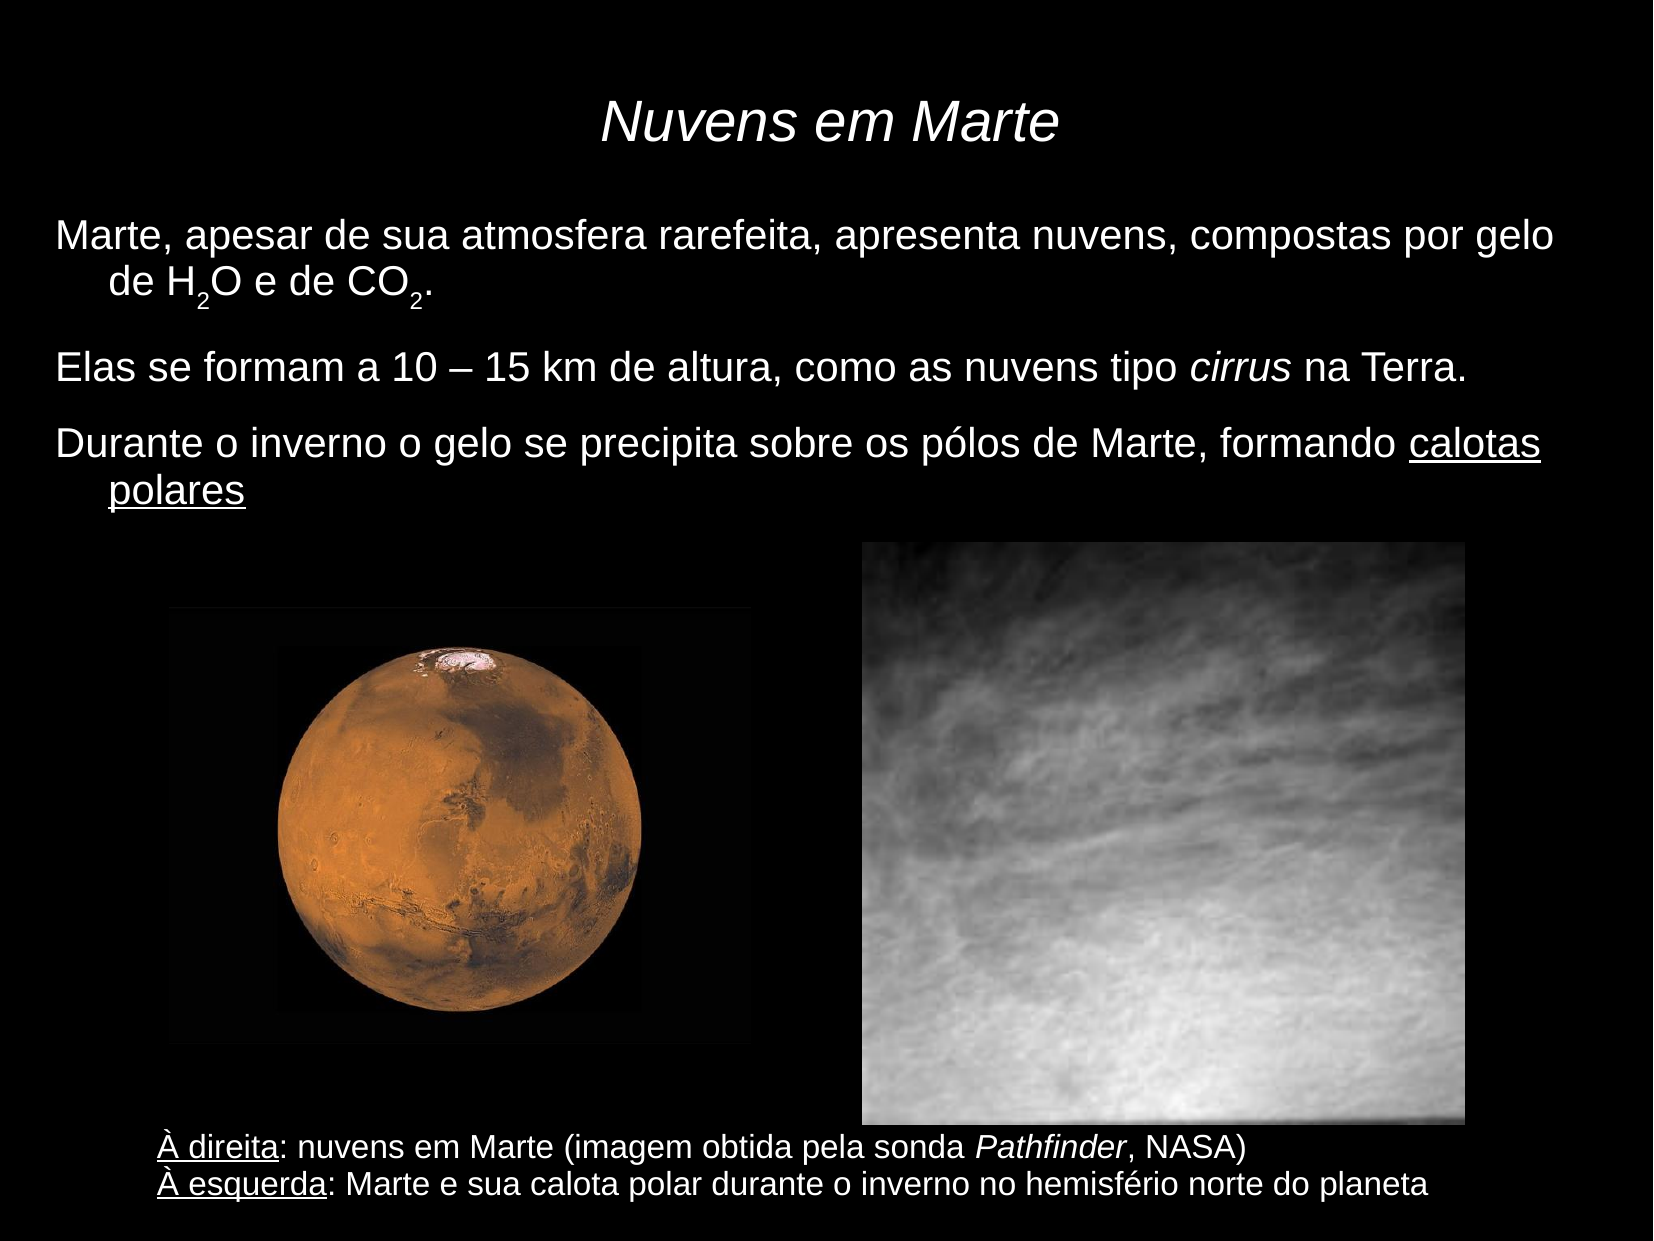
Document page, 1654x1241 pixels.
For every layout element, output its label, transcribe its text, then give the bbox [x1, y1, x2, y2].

text_box À direita: nuvens em Marte (imagem obtida pela sonda Pathfinder, NASA) À esquerda: Marte e sua calota polar durante o inverno no hemisfério norte do planeta [142, 1120, 1463, 1220]
picture [169, 607, 751, 1044]
title Nuvens em Marte [87, 55, 1576, 188]
picture [862, 601, 1465, 1126]
list Marte, apesar de sua atmosfera rarefeita, apresenta nuvens, compostas por gelo de H2O e de CO2. Elas se formam a 10 – 15 km de altura, como as nuvens tipo cirrus na Terra. Durante o inverno o gelo se precipita sobre os pólos de Marte, formando calotas polares [37, 211, 1613, 601]
